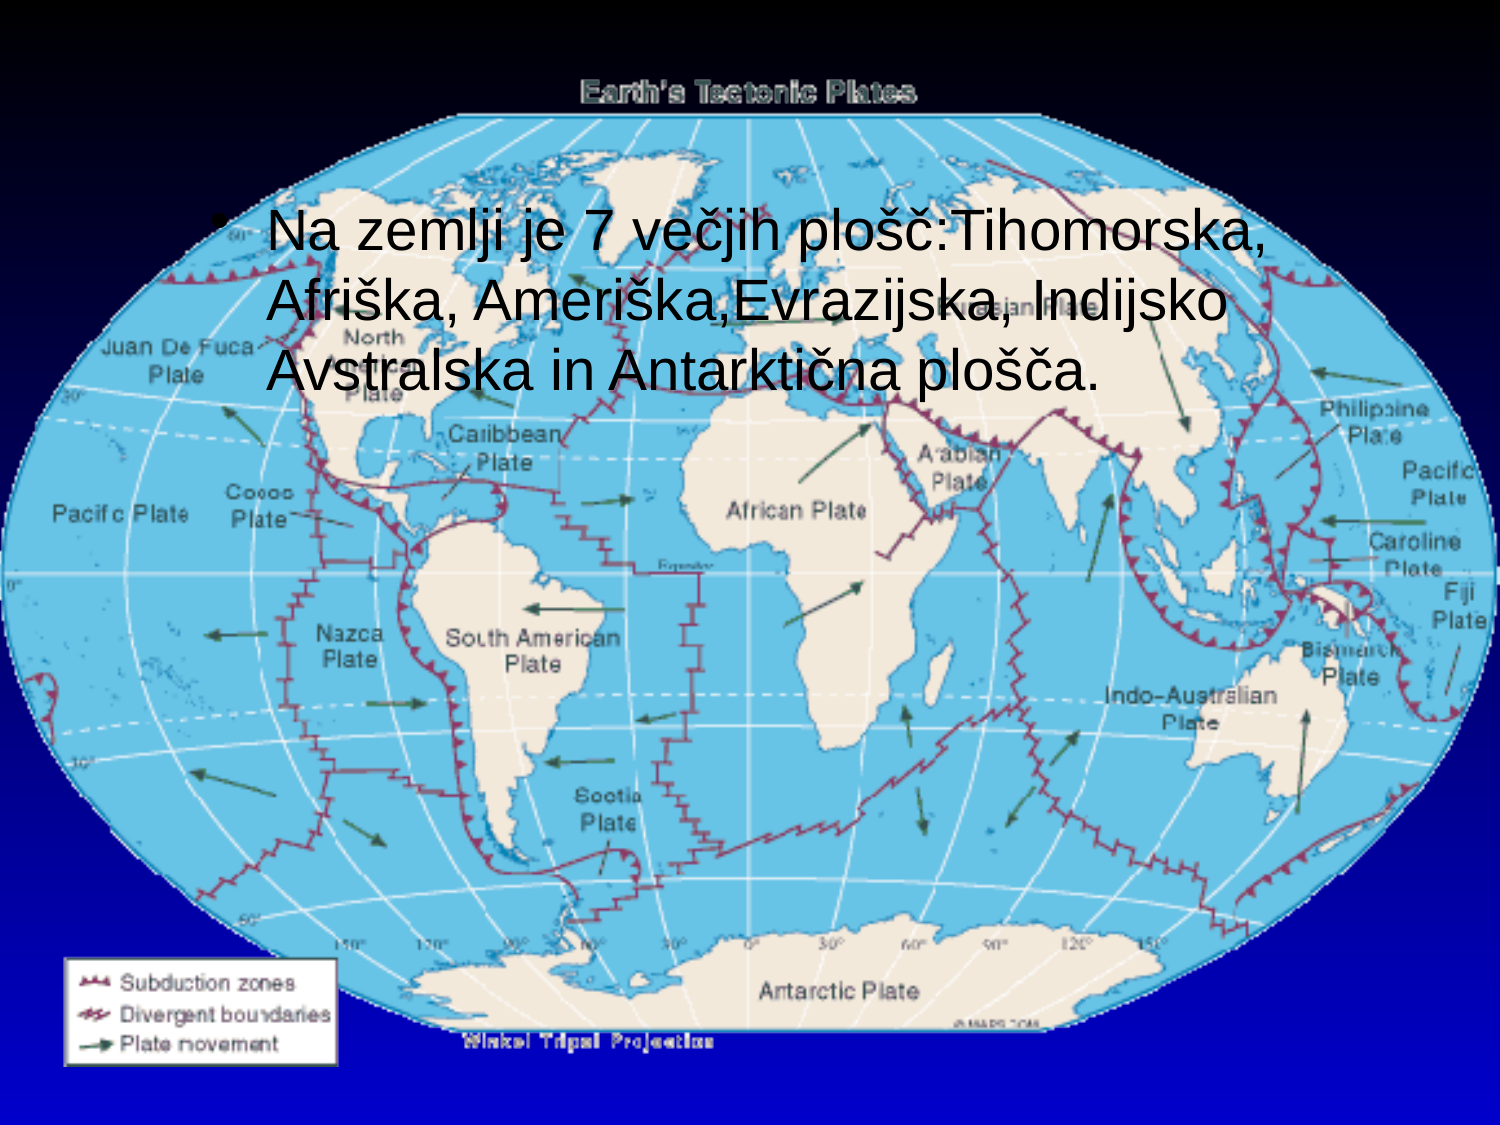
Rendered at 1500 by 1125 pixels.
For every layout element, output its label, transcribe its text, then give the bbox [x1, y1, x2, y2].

picture [0, 78, 1500, 1067]
list Na zemlji je 7 večjih plošč:Tihomorska, Afriška, Ameriška,Evrazijska, Indijsko Avstralska in Antarktična plošča. [194, 184, 1341, 414]
